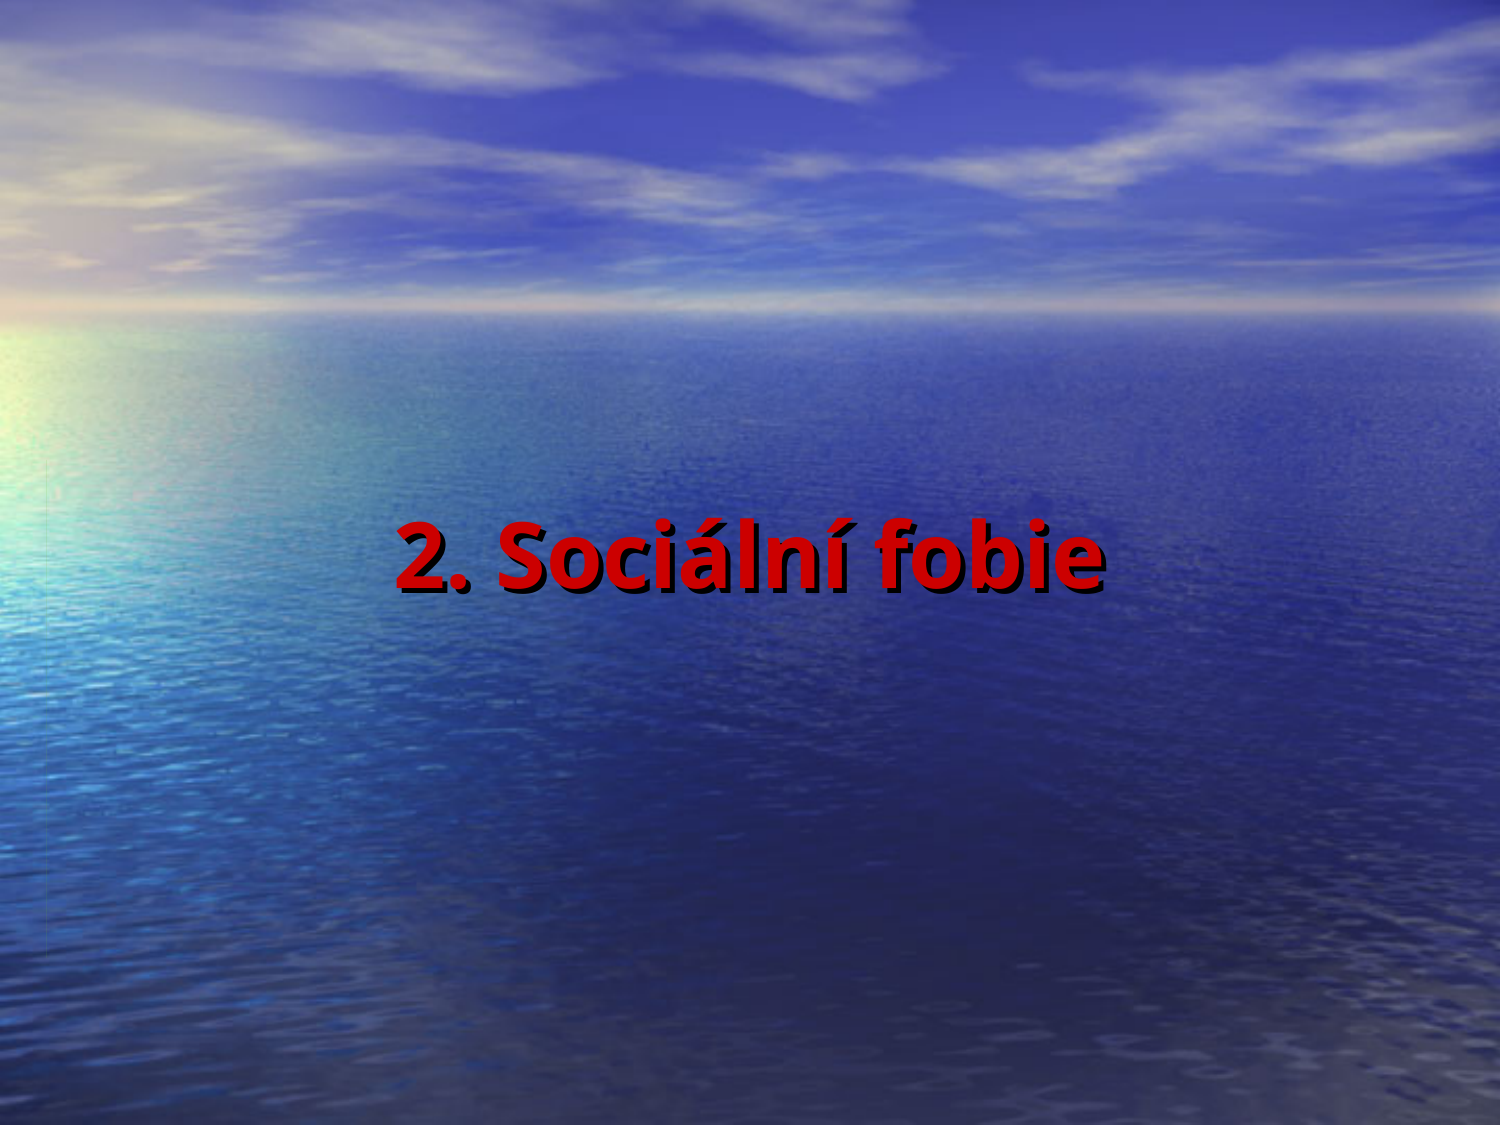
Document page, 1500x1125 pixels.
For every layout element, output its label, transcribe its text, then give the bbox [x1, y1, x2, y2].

picture [0, 0, 1500, 1125]
title 2. Sociální fobie [112, 373, 1388, 615]
